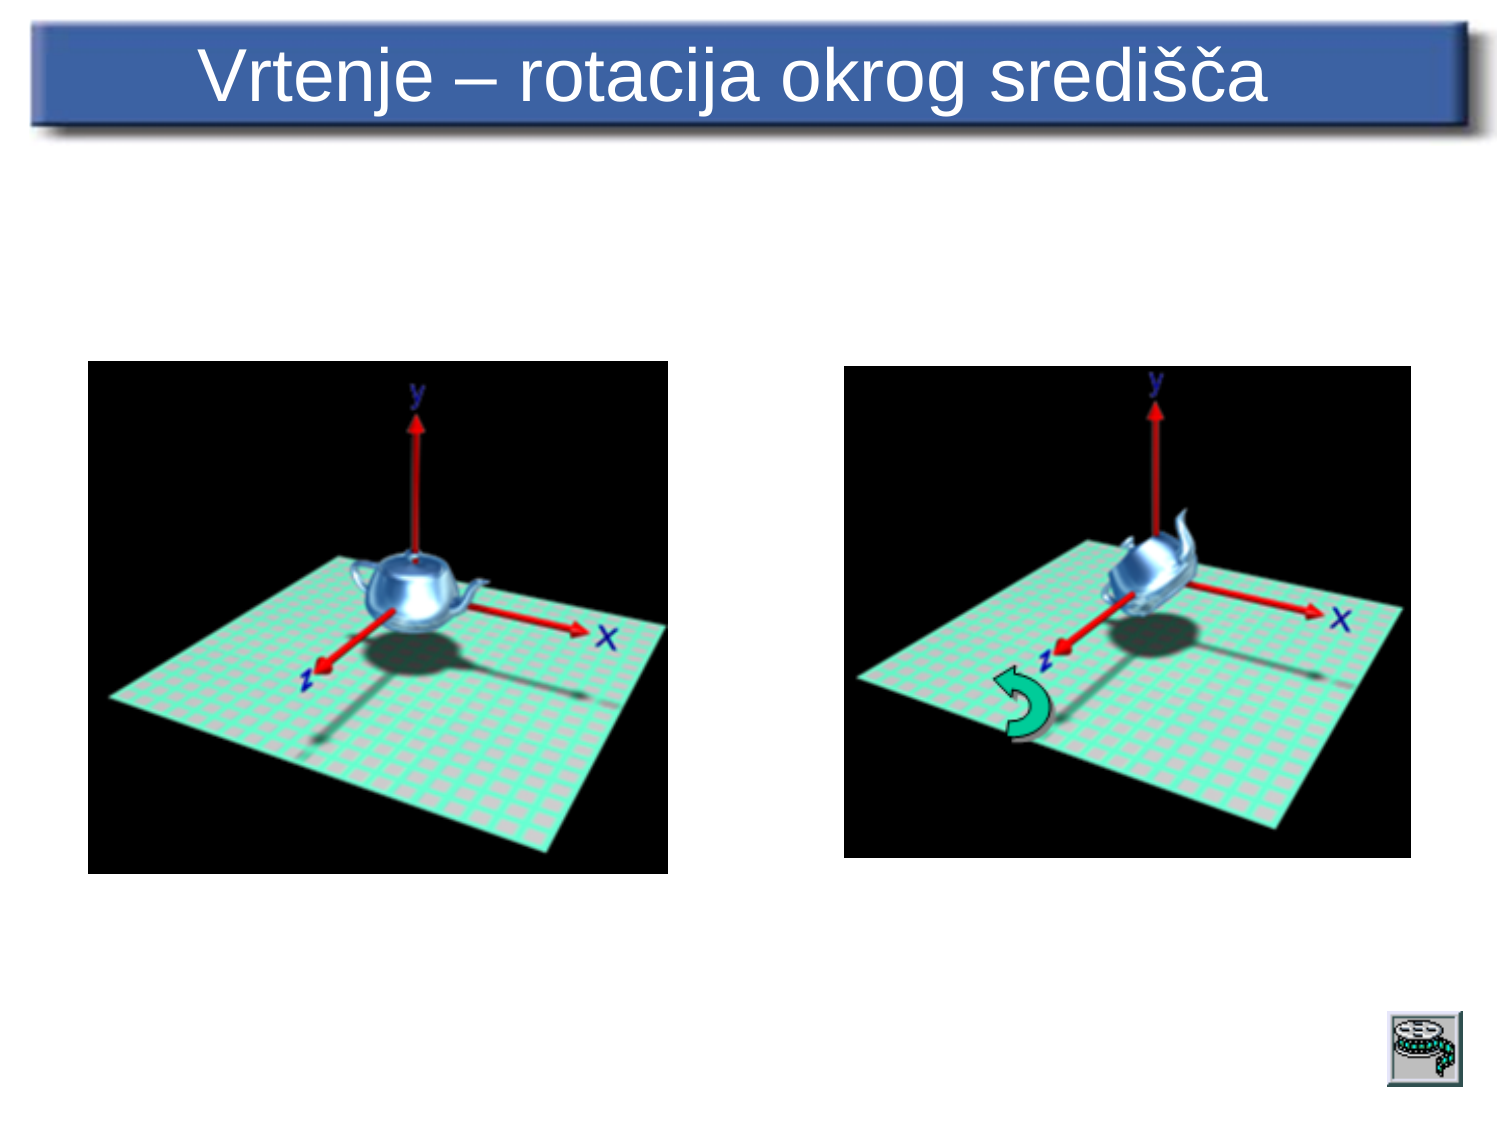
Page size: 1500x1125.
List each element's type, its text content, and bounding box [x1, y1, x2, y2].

text_box Vrtenje – rotacija okrog središča [182, 18, 1285, 125]
picture [88, 361, 668, 874]
picture [844, 366, 1411, 858]
picture [1387, 1011, 1463, 1087]
picture [29, 18, 1497, 146]
